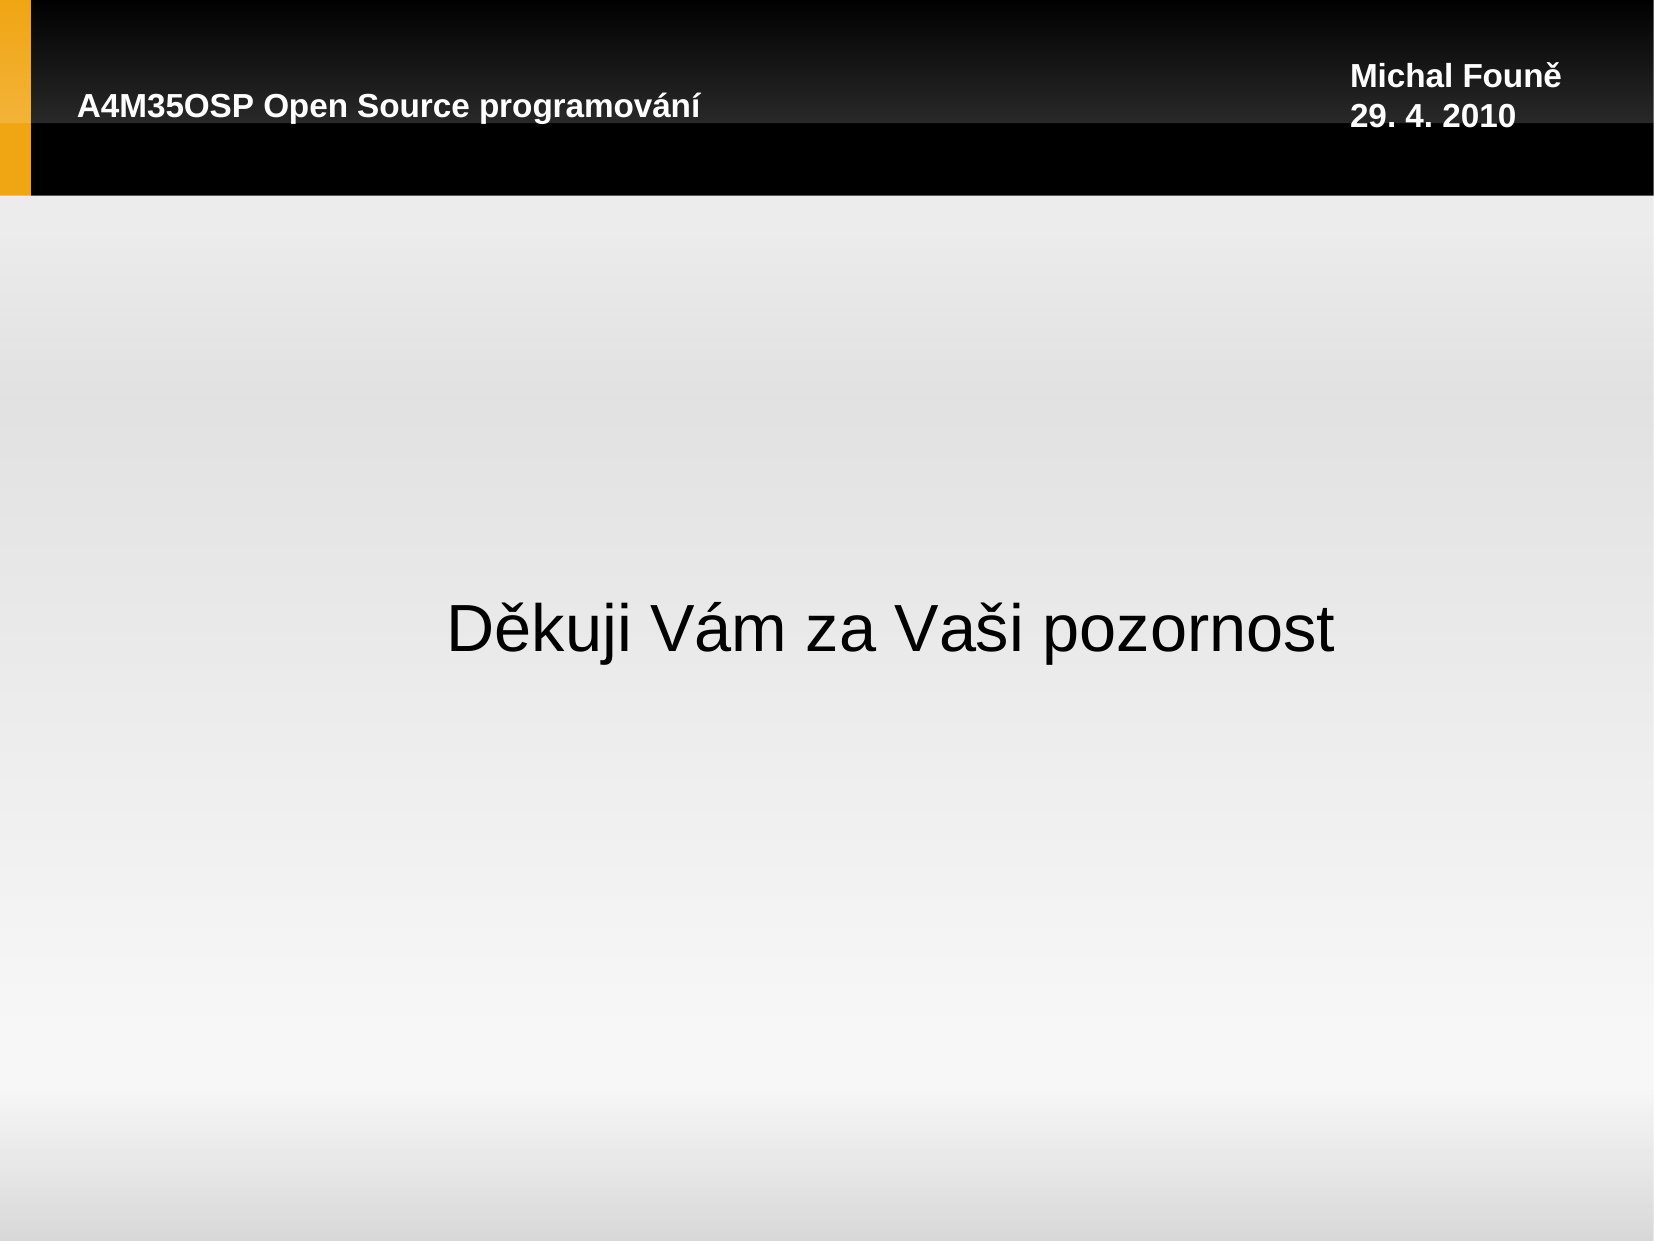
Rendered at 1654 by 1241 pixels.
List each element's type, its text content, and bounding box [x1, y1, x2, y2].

title Michal Founě 29. 4. 2010 [1350, 53, 1649, 135]
list Děkuji Vám za Vaši pozornost [358, 584, 1378, 738]
title A4M35OSP Open Source programování [76, 83, 751, 124]
